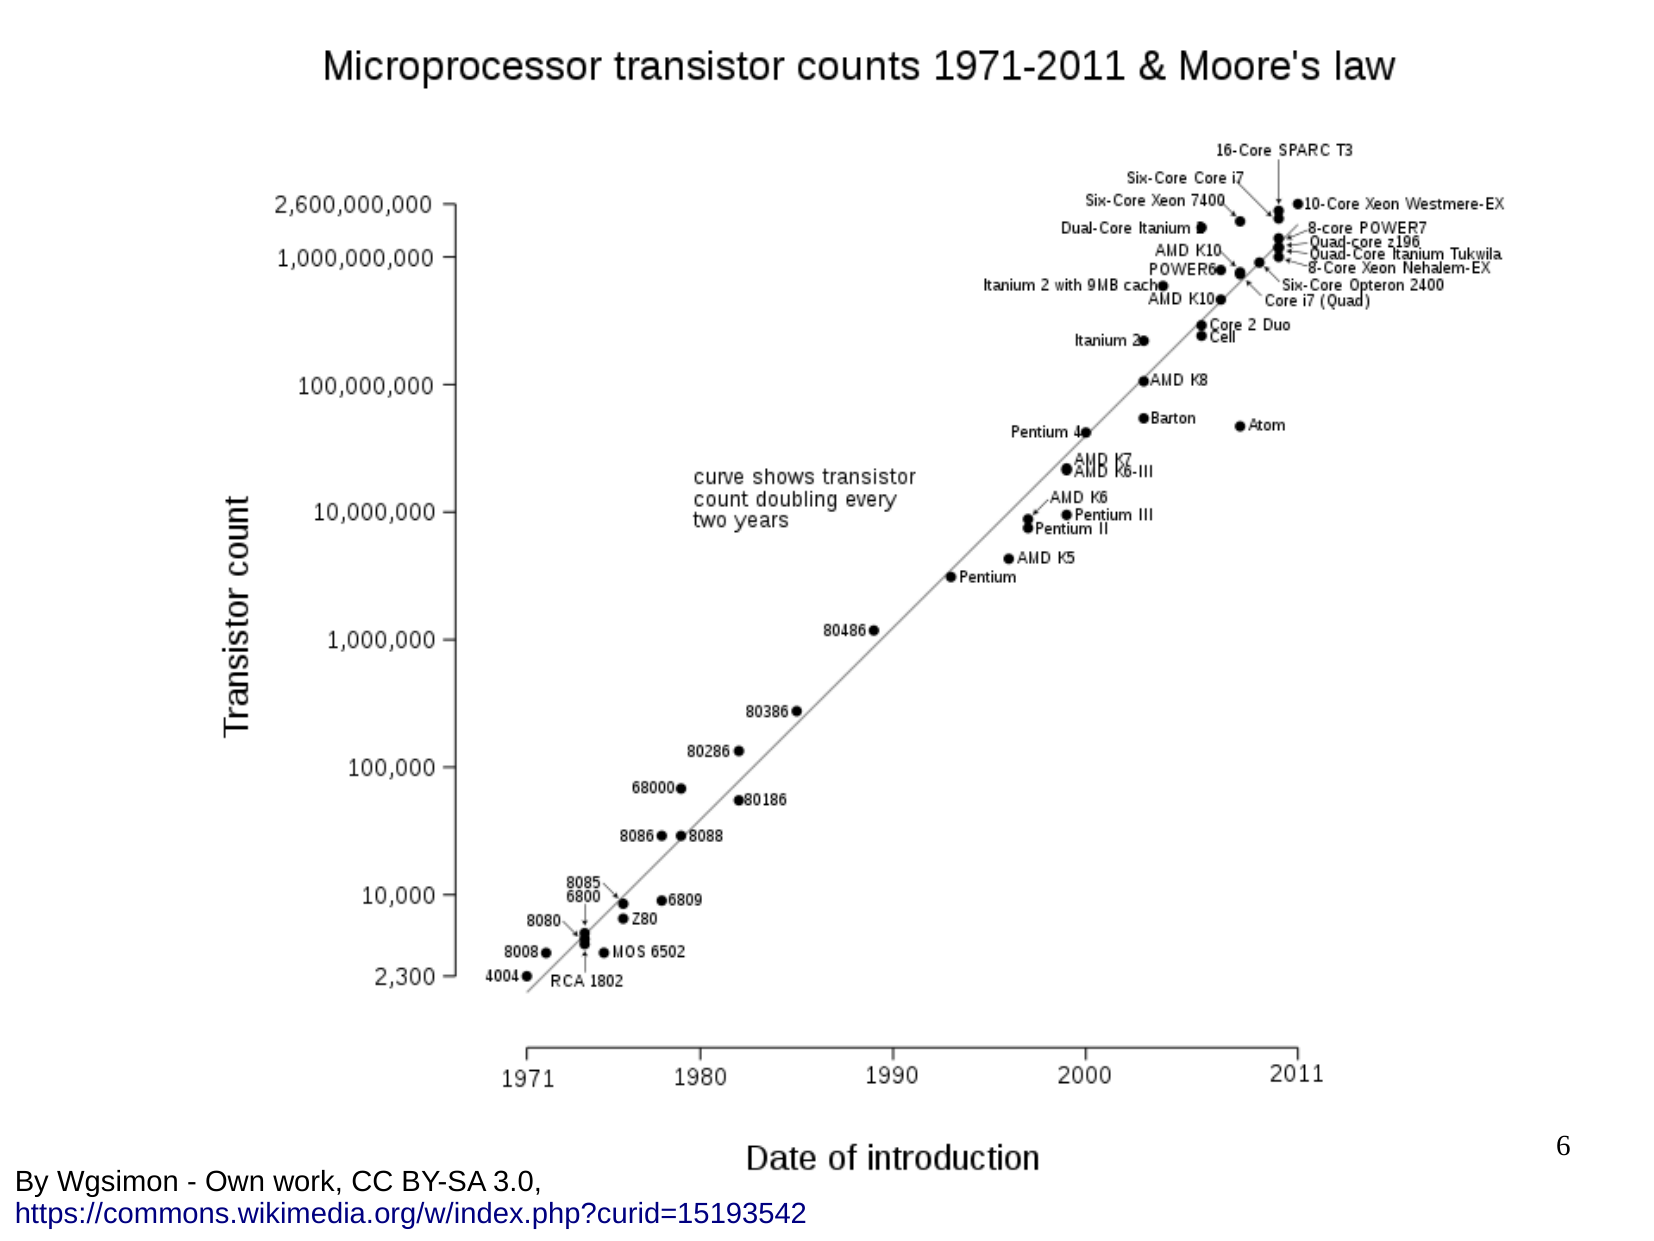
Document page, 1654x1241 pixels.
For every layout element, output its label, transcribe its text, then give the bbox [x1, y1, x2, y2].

text_box By Wgsimon - Own work, CC BY-SA 3.0, https://commons.wikimedia.org/w/index.php?curid=15193542 [0, 1157, 863, 1238]
picture [150, 0, 1530, 1241]
